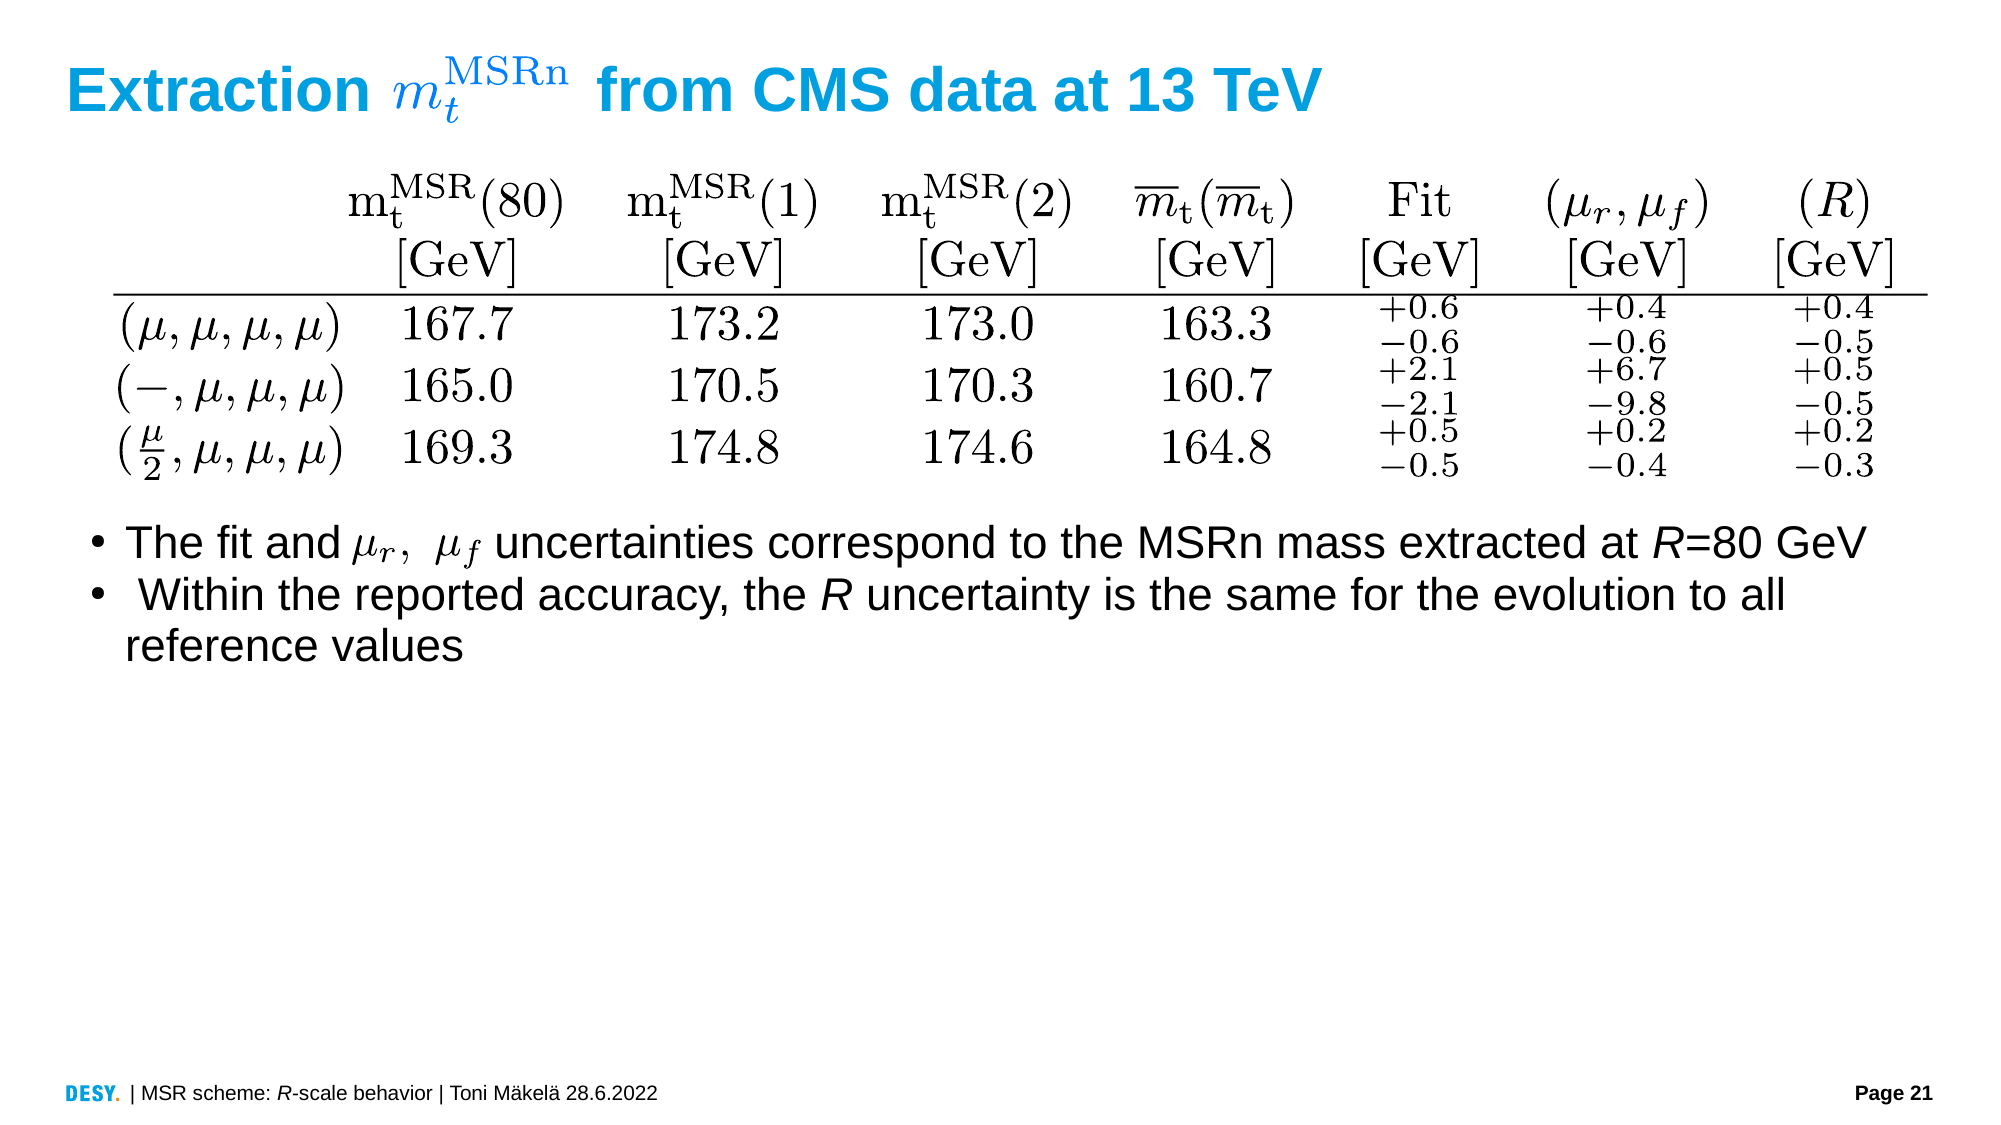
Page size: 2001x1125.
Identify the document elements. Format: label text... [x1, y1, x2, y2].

text_box The fit and uncertainties correspond to the MSRn mass extracted at R=80 GeV Within the reported accuracy, the R uncertainty is the same for the evolution to all reference values [75, 510, 1939, 856]
footer | MSR scheme: R-scale behavior | Toni Mäkelä 28.6.2022 [129, 1079, 1762, 1111]
text_box [393, 55, 569, 124]
text_box [352, 535, 481, 569]
title Extraction from CMS data at 13 TeV [66, 57, 1933, 132]
text_box [113, 173, 1928, 480]
